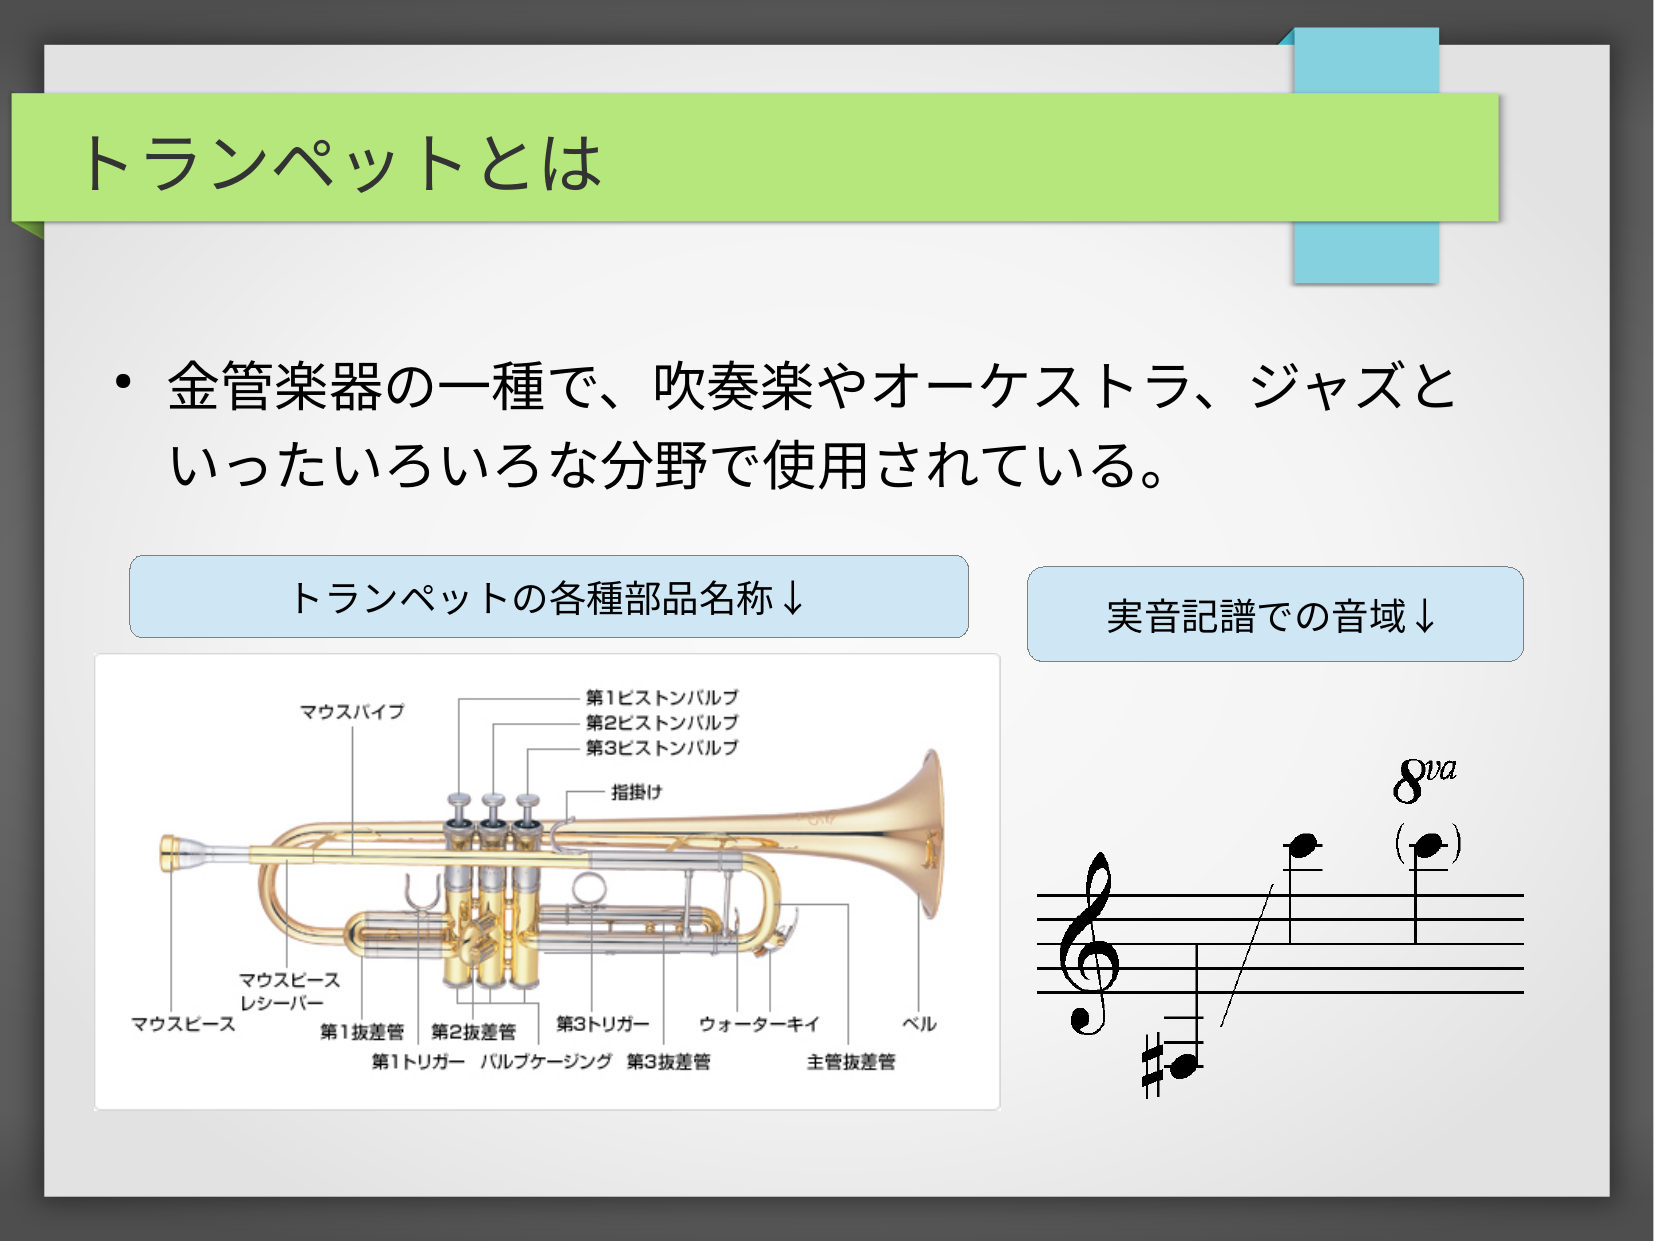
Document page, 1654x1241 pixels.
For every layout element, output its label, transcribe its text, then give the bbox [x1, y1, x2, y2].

picture [0, 0, 1654, 1241]
title トランペットとは [70, 106, 1229, 213]
list 金管楽器の一種で、吹奏楽やオーケストラ、ジャズといったいろいろな分野で使用されている。 [95, 343, 1525, 1063]
text_box トランペットの各種部品名称↓ [129, 555, 969, 638]
text_box 実音記譜での音域↓ [1027, 566, 1524, 662]
